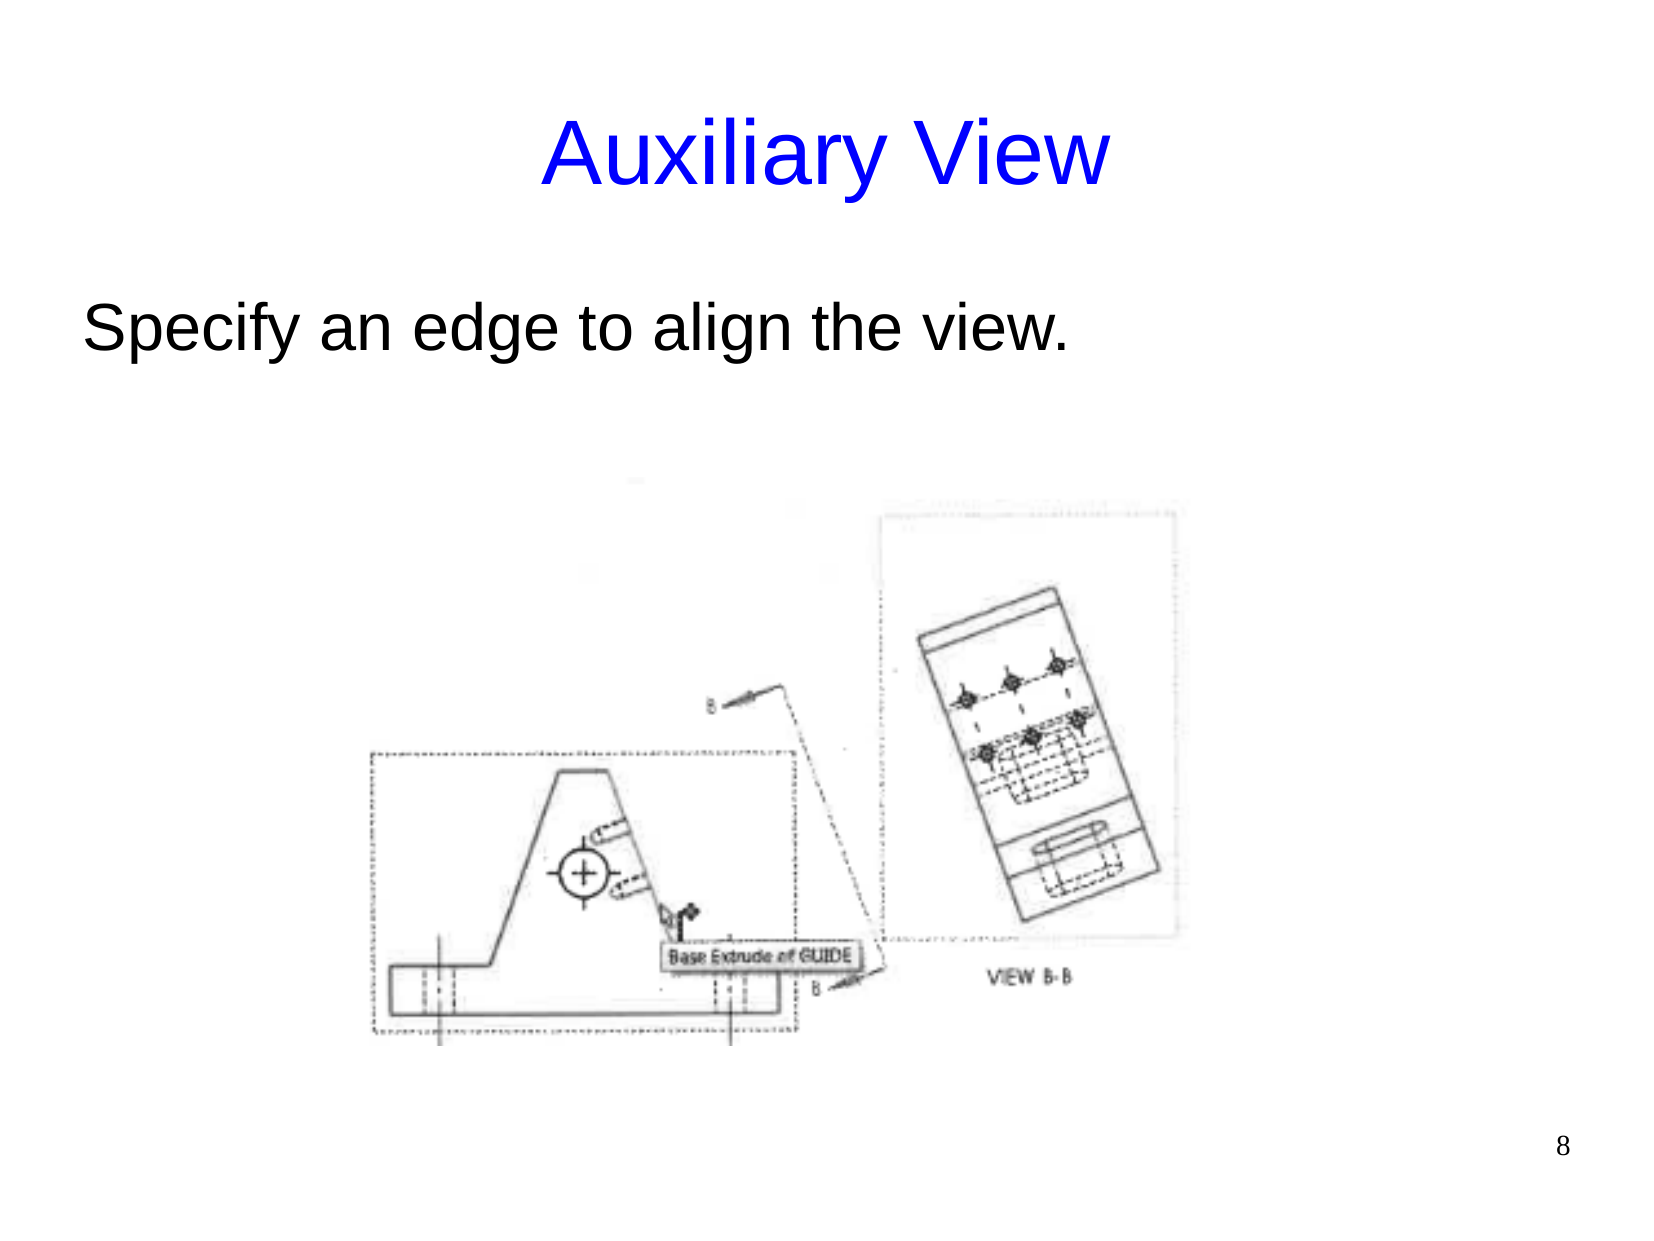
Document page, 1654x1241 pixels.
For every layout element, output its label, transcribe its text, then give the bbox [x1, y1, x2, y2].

list Specify an edge to align the view. [82, 290, 1538, 1010]
title Auxiliary View [82, 49, 1571, 257]
picture [353, 477, 1211, 1046]
